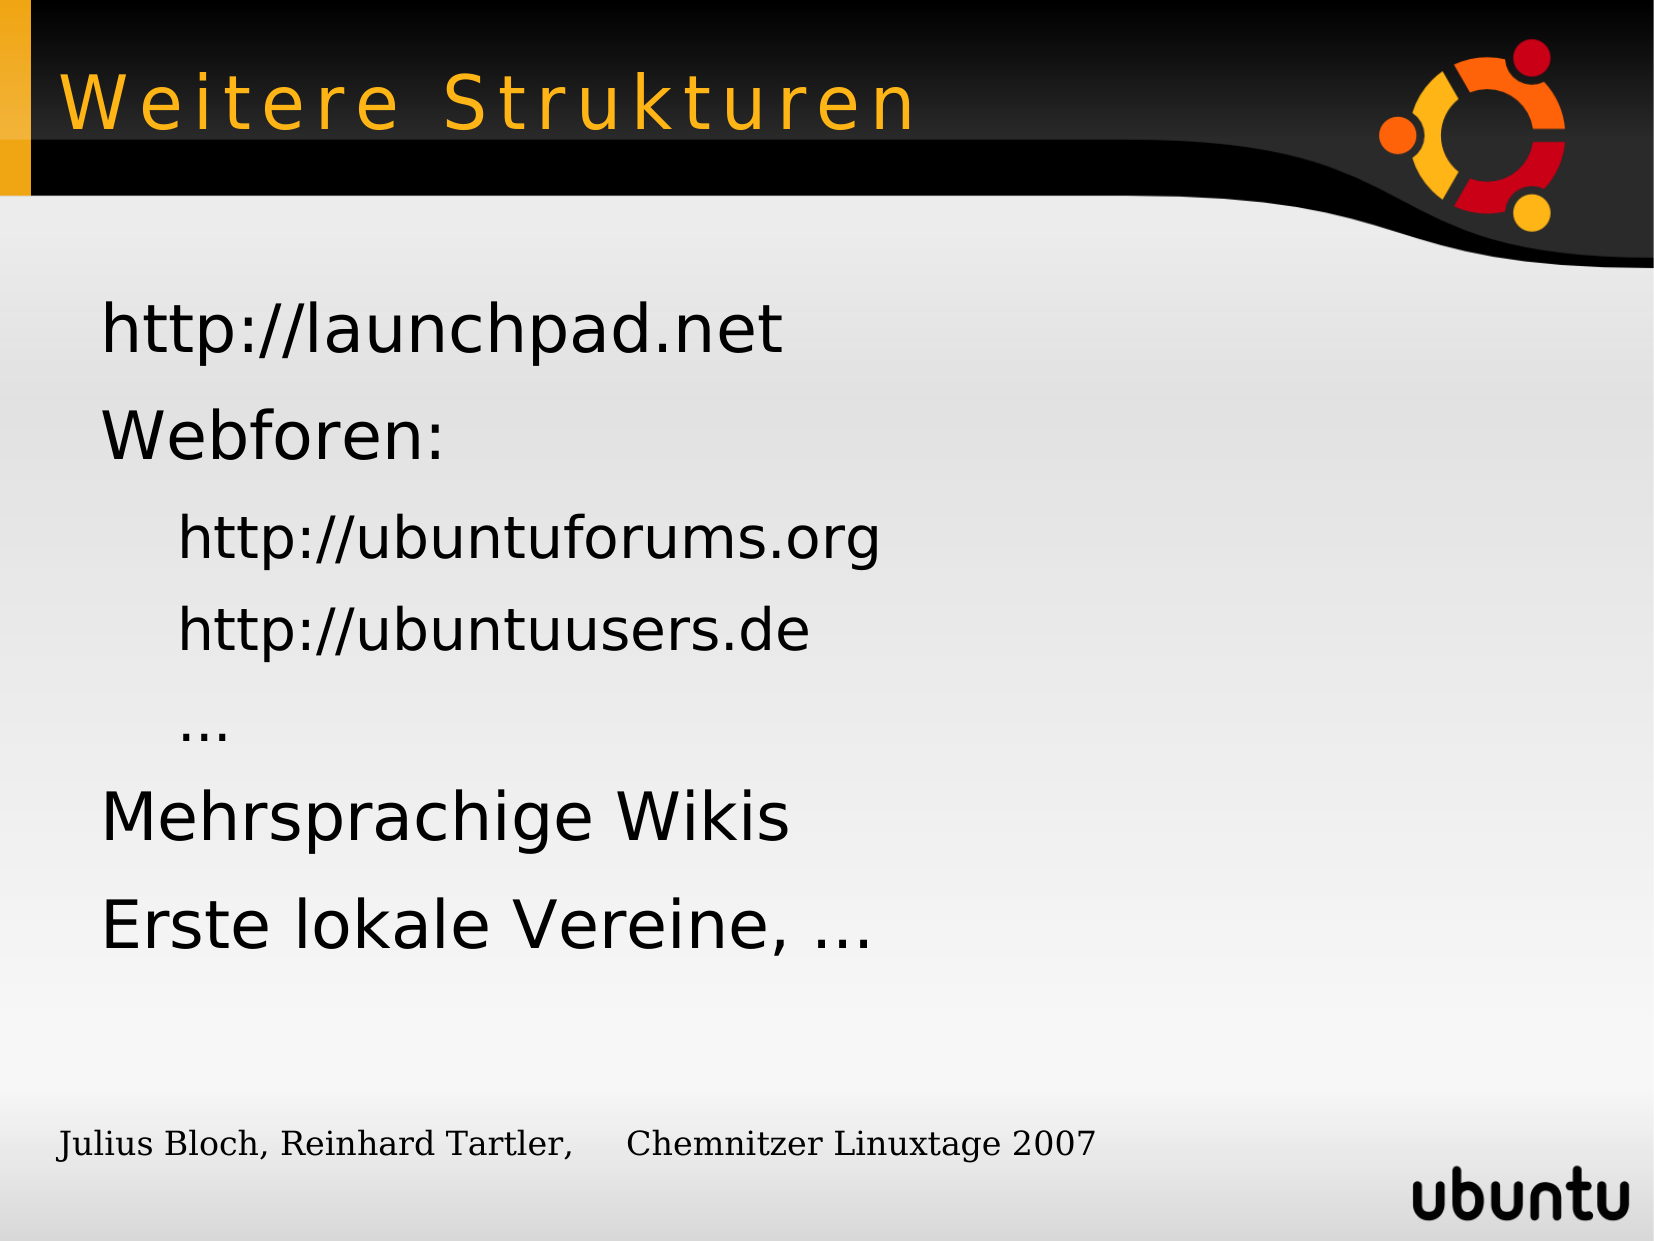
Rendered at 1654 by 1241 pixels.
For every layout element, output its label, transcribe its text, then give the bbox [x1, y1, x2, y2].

title Weitere Strukturen [59, 36, 1270, 171]
list http://launchpad.net Webforen: http://ubuntuforums.org http://ubuntuusers.de ... Mehrsprachige Wikis Erste lokale Vereine, ... [82, 290, 1571, 1094]
picture [0, 0, 1654, 1241]
